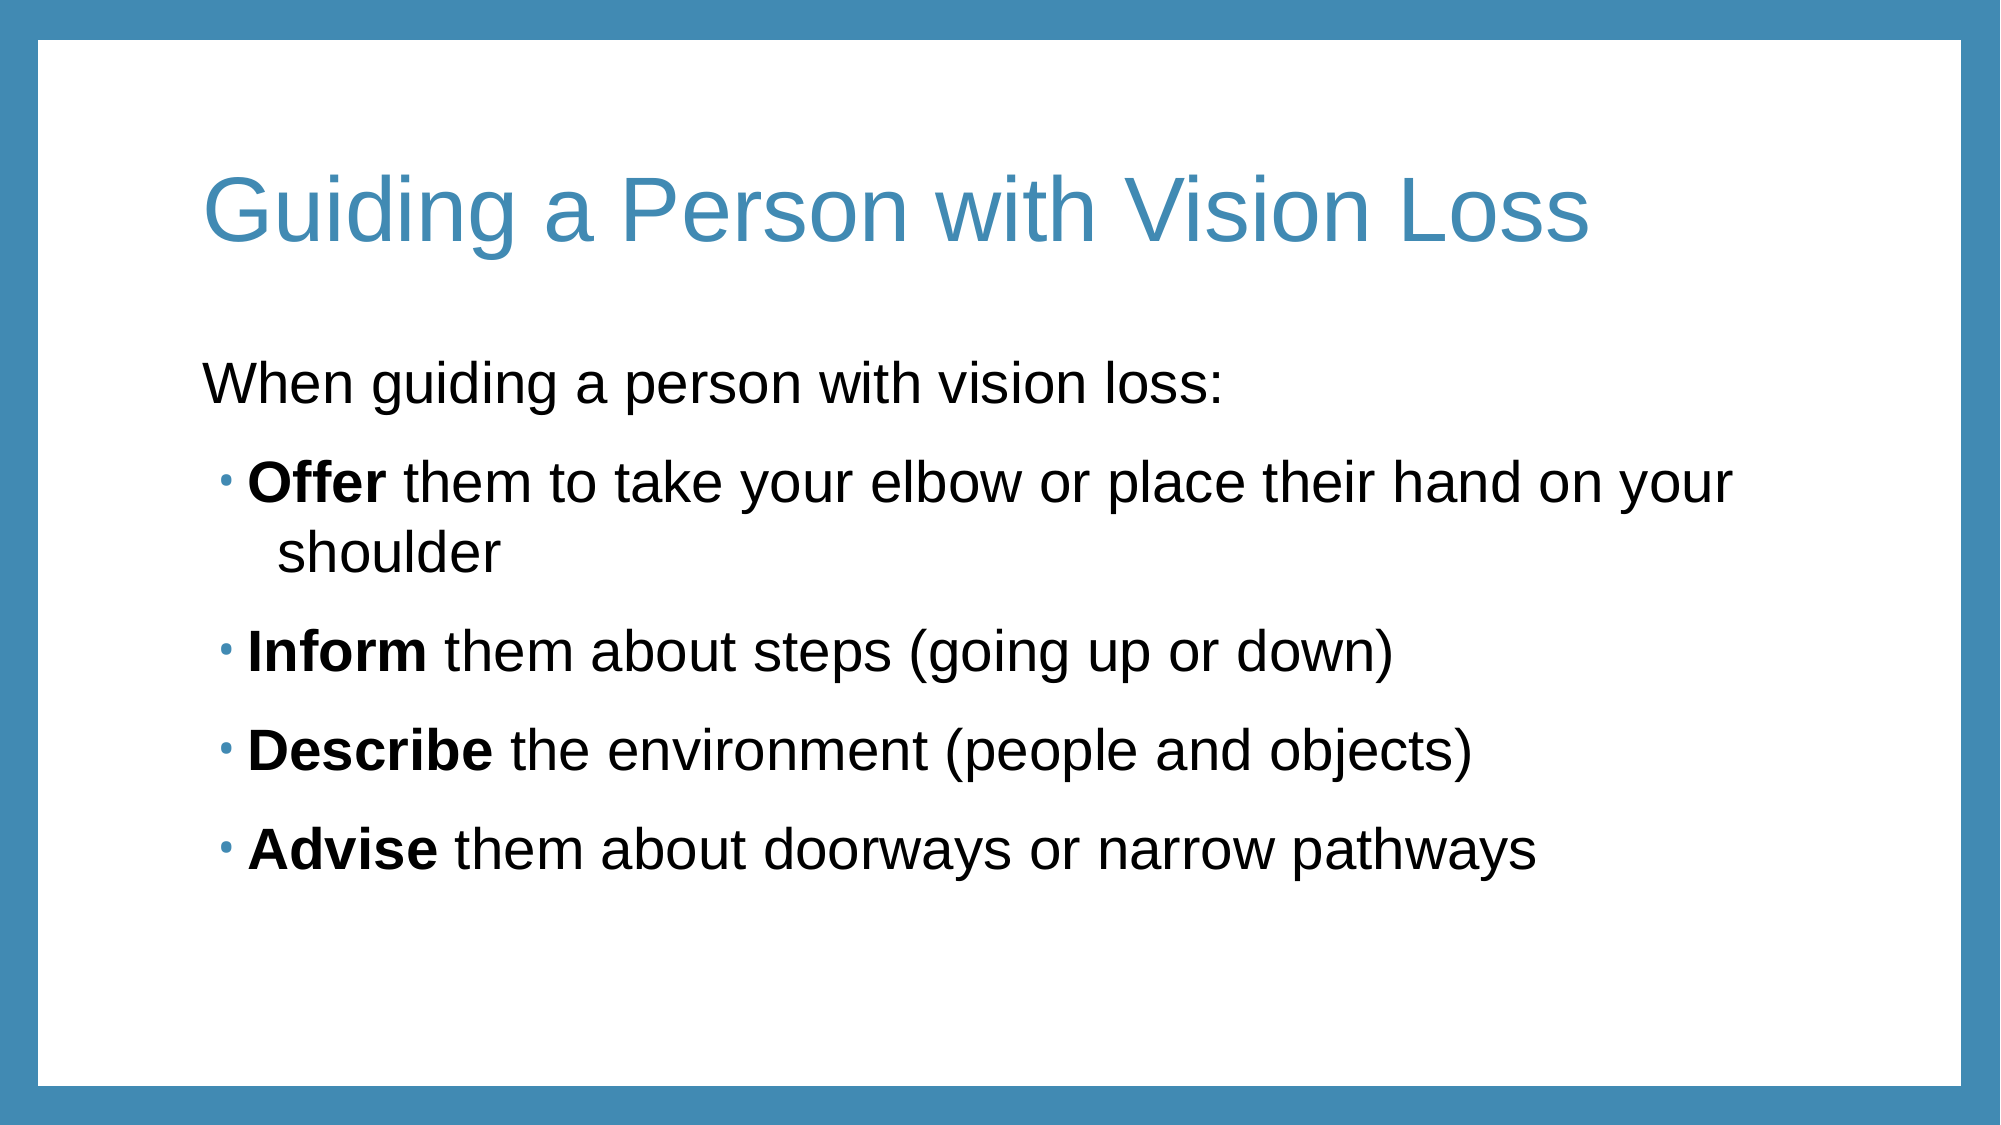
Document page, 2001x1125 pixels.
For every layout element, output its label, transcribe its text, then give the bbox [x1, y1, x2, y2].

title Guiding a Person with Vision Loss [187, 99, 1808, 323]
list When guiding a person with vision loss: Offer them to take your elbow or place their hand on your shoulder Inform them about steps (going up or down) Describe the environment (people and objects) Advise them about doorways or narrow pathways [187, 337, 1808, 1000]
